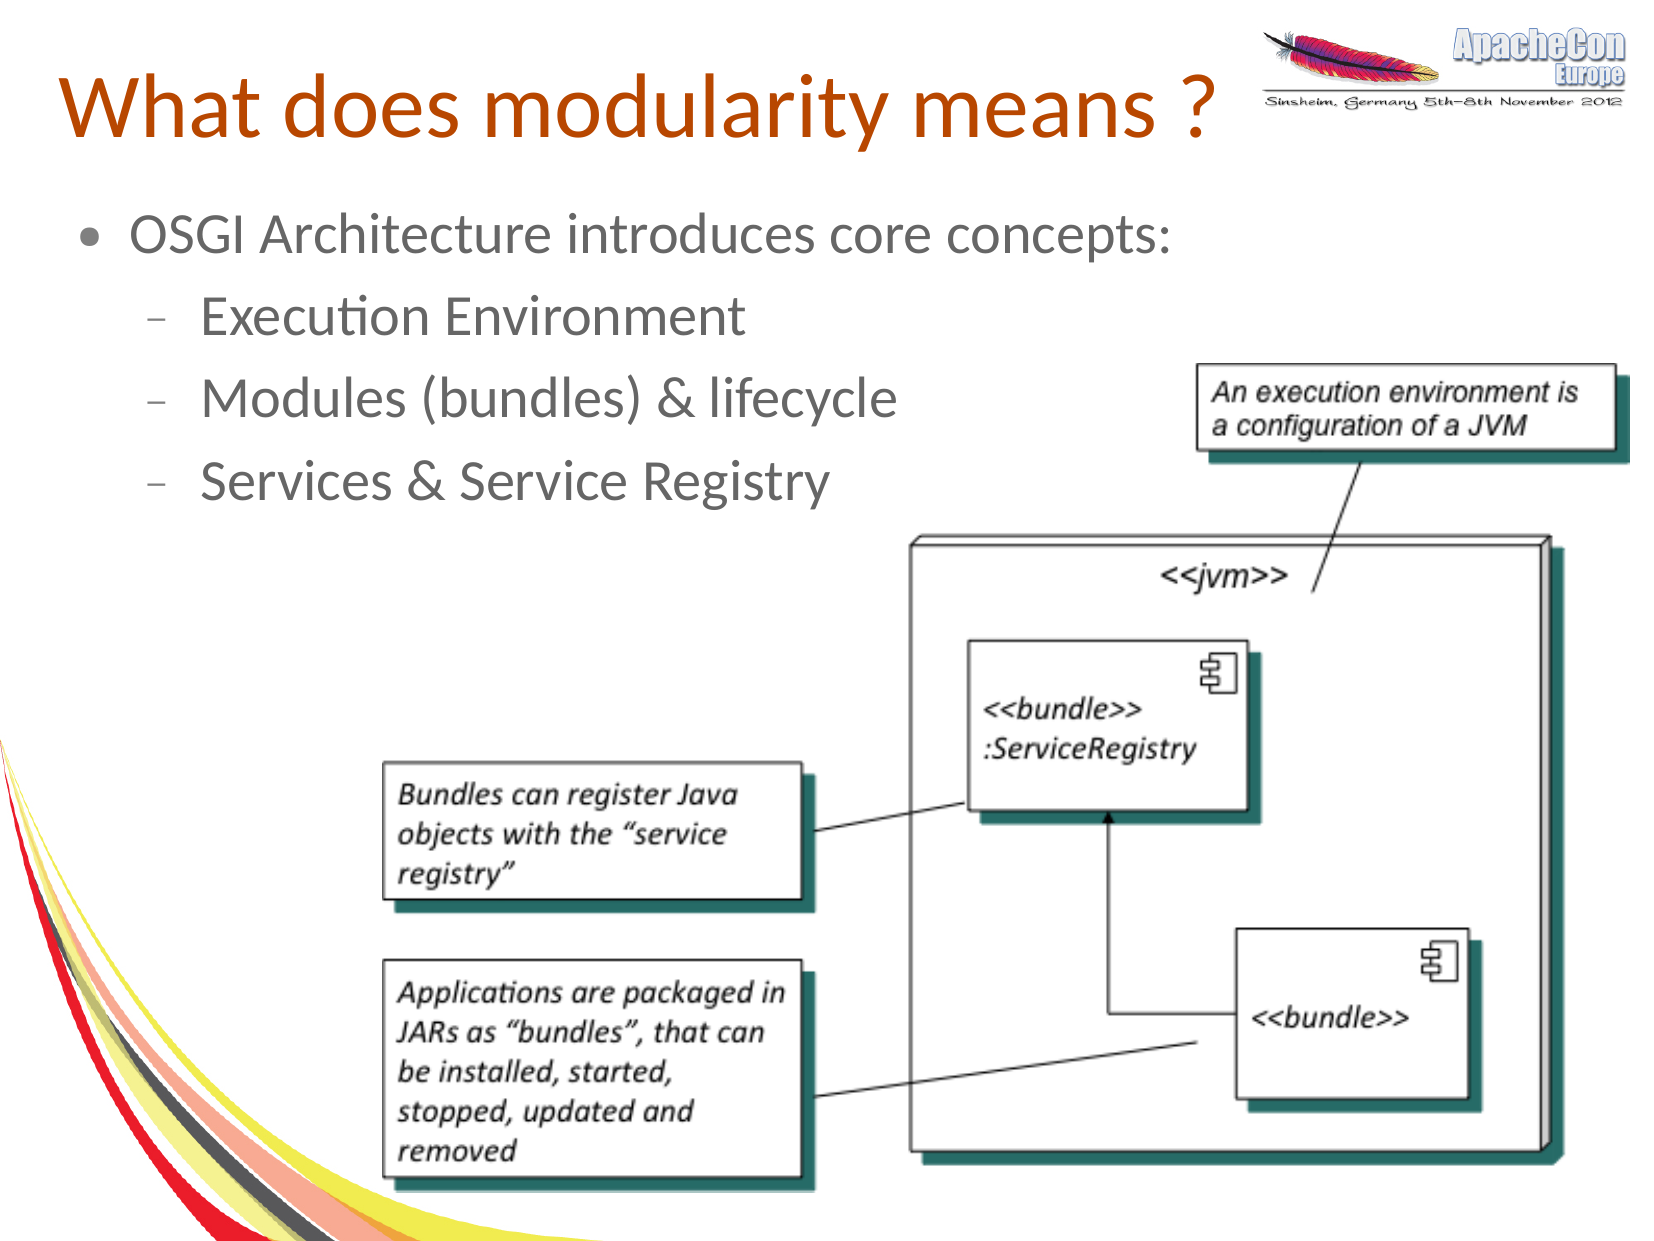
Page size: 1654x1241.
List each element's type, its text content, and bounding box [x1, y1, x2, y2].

title What does modularity means ? [59, 59, 1418, 171]
picture [0, 0, 1654, 1241]
list OSGI Architecture introduces core concepts: Execution Environment Modules (bundles) & lifecycle Services & Service Registry [59, 209, 1418, 916]
